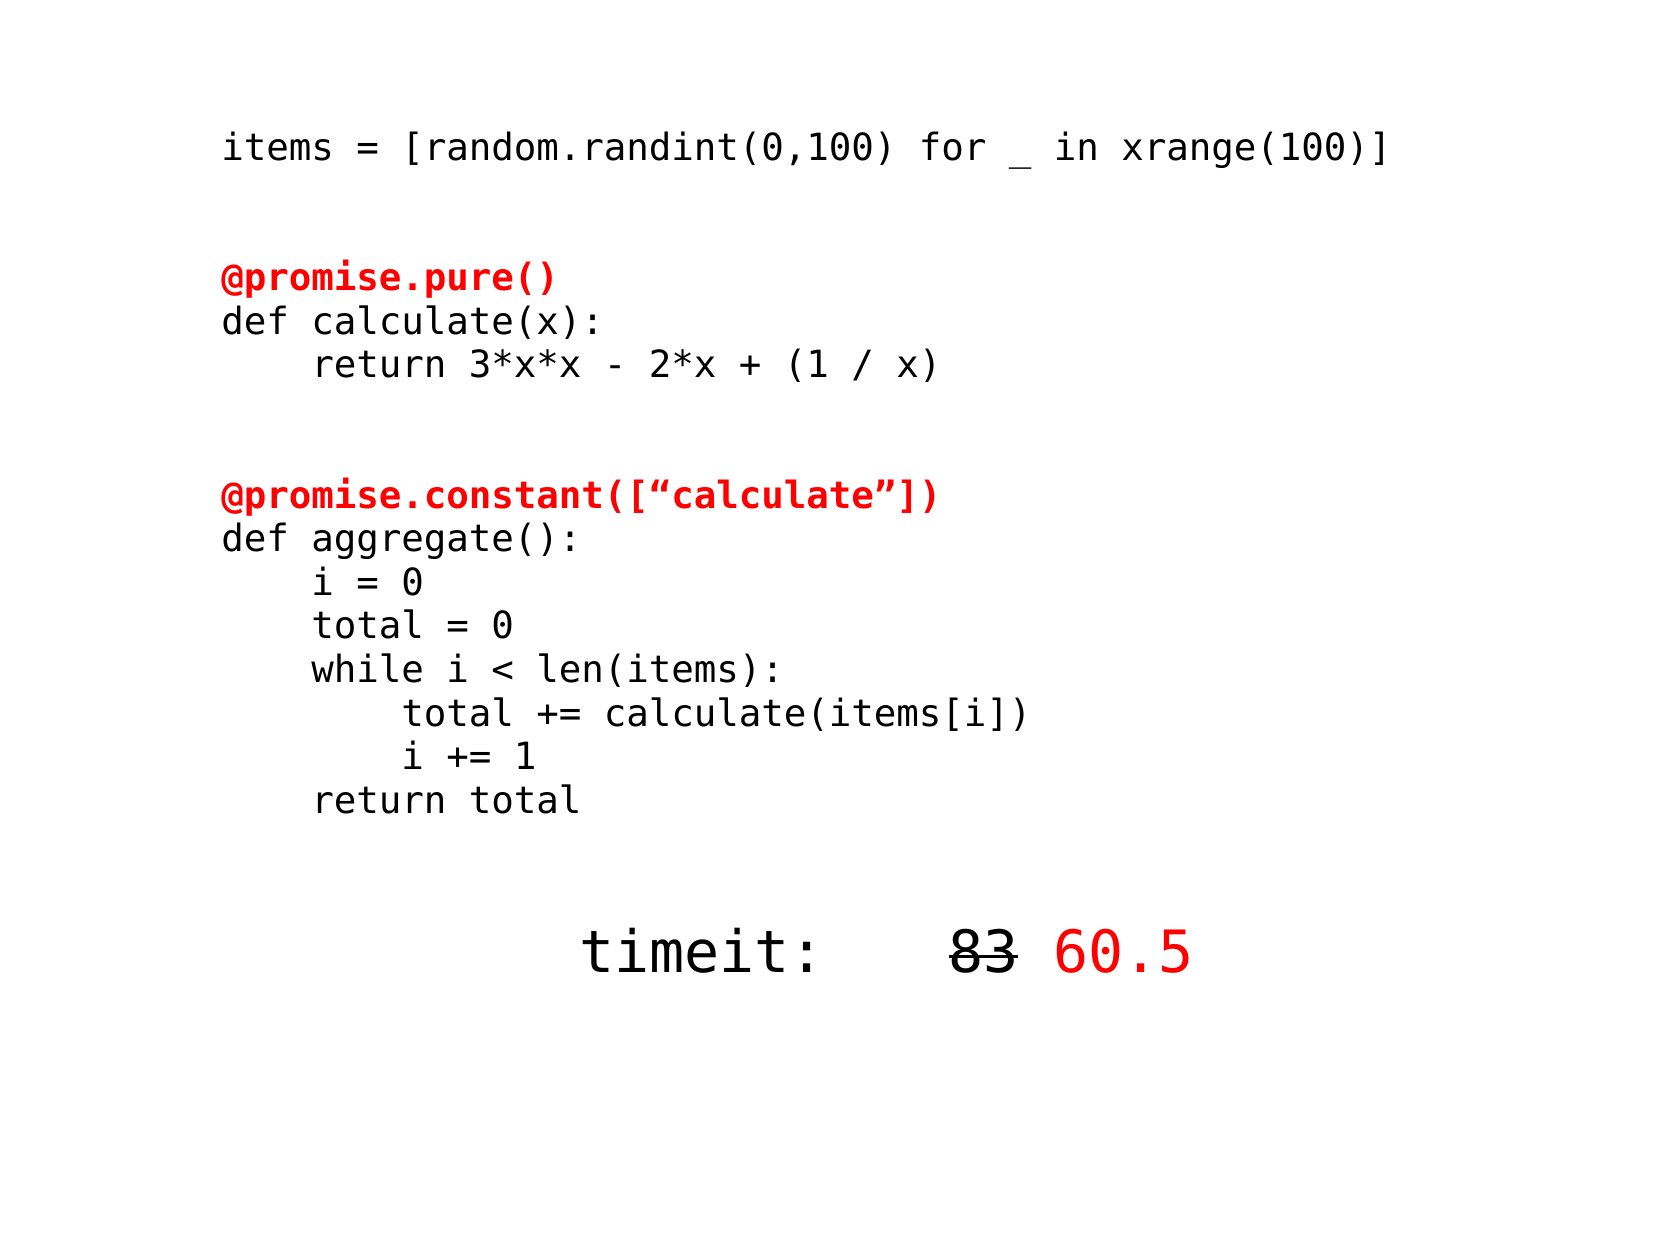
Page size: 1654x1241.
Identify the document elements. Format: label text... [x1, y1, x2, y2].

text_box items = [random.randint(0,100) for _ in xrange(100)] @promise.pure() def calculate(x): return 3*x*x - 2*x + (1 / x) @promise.constant([“calculate”]) def aggregate(): i = 0 total = 0 while i < len(items): total += calculate(items[i]) i += 1 return total [206, 118, 1477, 873]
text_box timeit: 83 60.5 [564, 911, 1209, 995]
